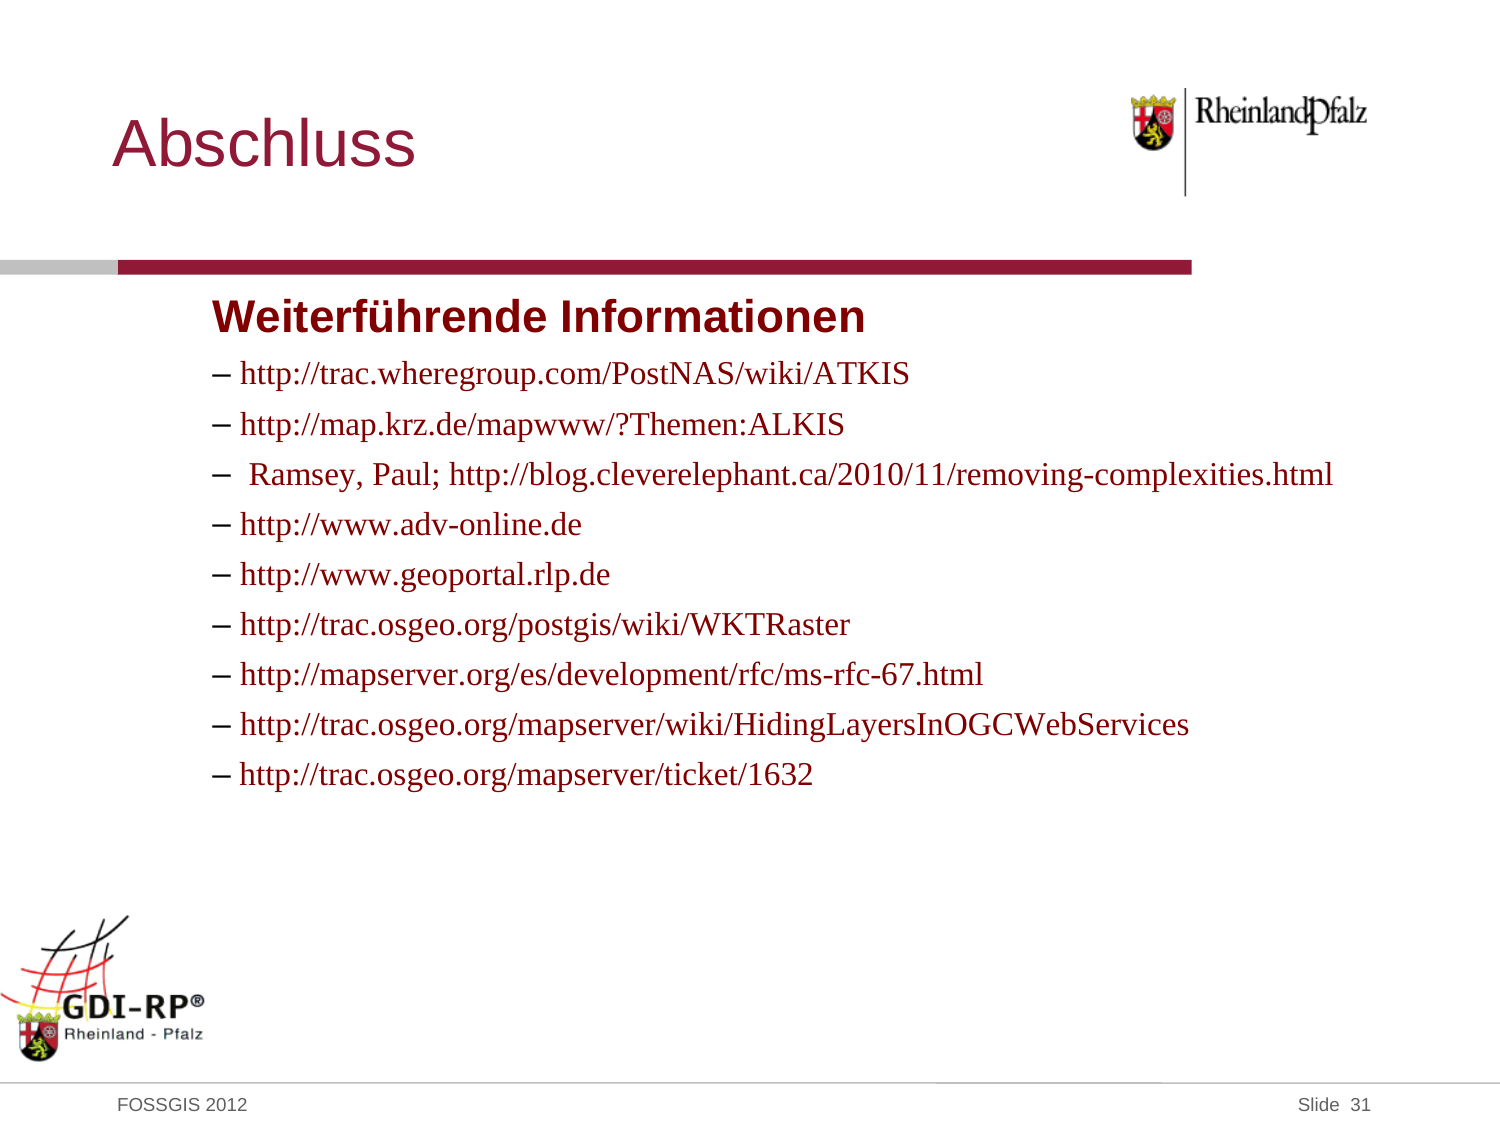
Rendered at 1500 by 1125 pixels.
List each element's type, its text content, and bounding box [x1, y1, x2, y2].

title Abschluss [112, 63, 1071, 224]
picture [1131, 88, 1447, 198]
picture [0, 915, 207, 1063]
list Weiterführende Informationen http://trac.wheregroup.com/PostNAS/wiki/ATKIS http://map.krz.de/mapwww/?Themen:ALKIS Ramsey, Paul; http://blog.cleverelephant.ca/2010/11/removing-complexities.html http://www.adv-online.de http://www.geoportal.rlp.de http://trac.osgeo.org/postgis/wiki/WKTRaster http://mapserver.org/es/development/rfc/ms-rfc-67.html http://trac.osgeo.org/mapserver/wiki/HidingLayersInOGCWebServices http://trac.osgeo.org/mapserver/ticket/1632 [212, 295, 1477, 1031]
